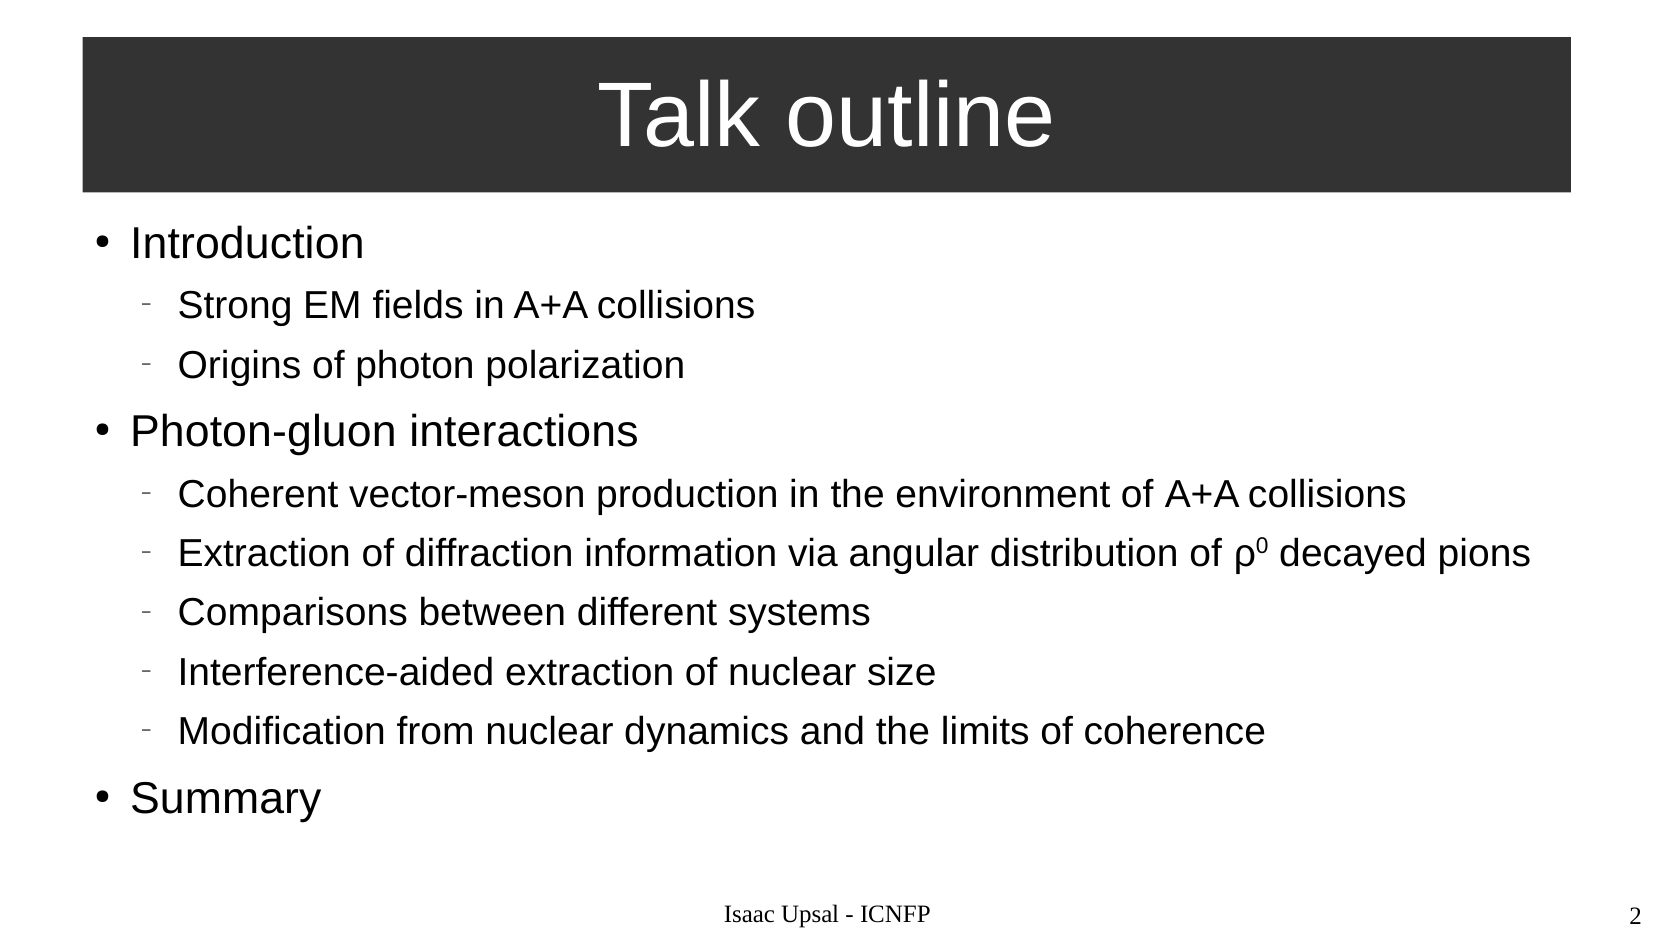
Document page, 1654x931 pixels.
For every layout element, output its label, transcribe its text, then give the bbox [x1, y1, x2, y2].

title Talk outline [82, 37, 1571, 193]
list Introduction Strong EM fields in A+A collisions Origins of photon polarization Photon-gluon interactions Coherent vector-meson production in the environment of A+A collisions Extraction of diffraction information via angular distribution of ρ0 decayed pions Comparisons between different systems Interference-aided extraction of nuclear size Modification from nuclear dynamics and the limits of coherence Summary [82, 217, 1571, 826]
